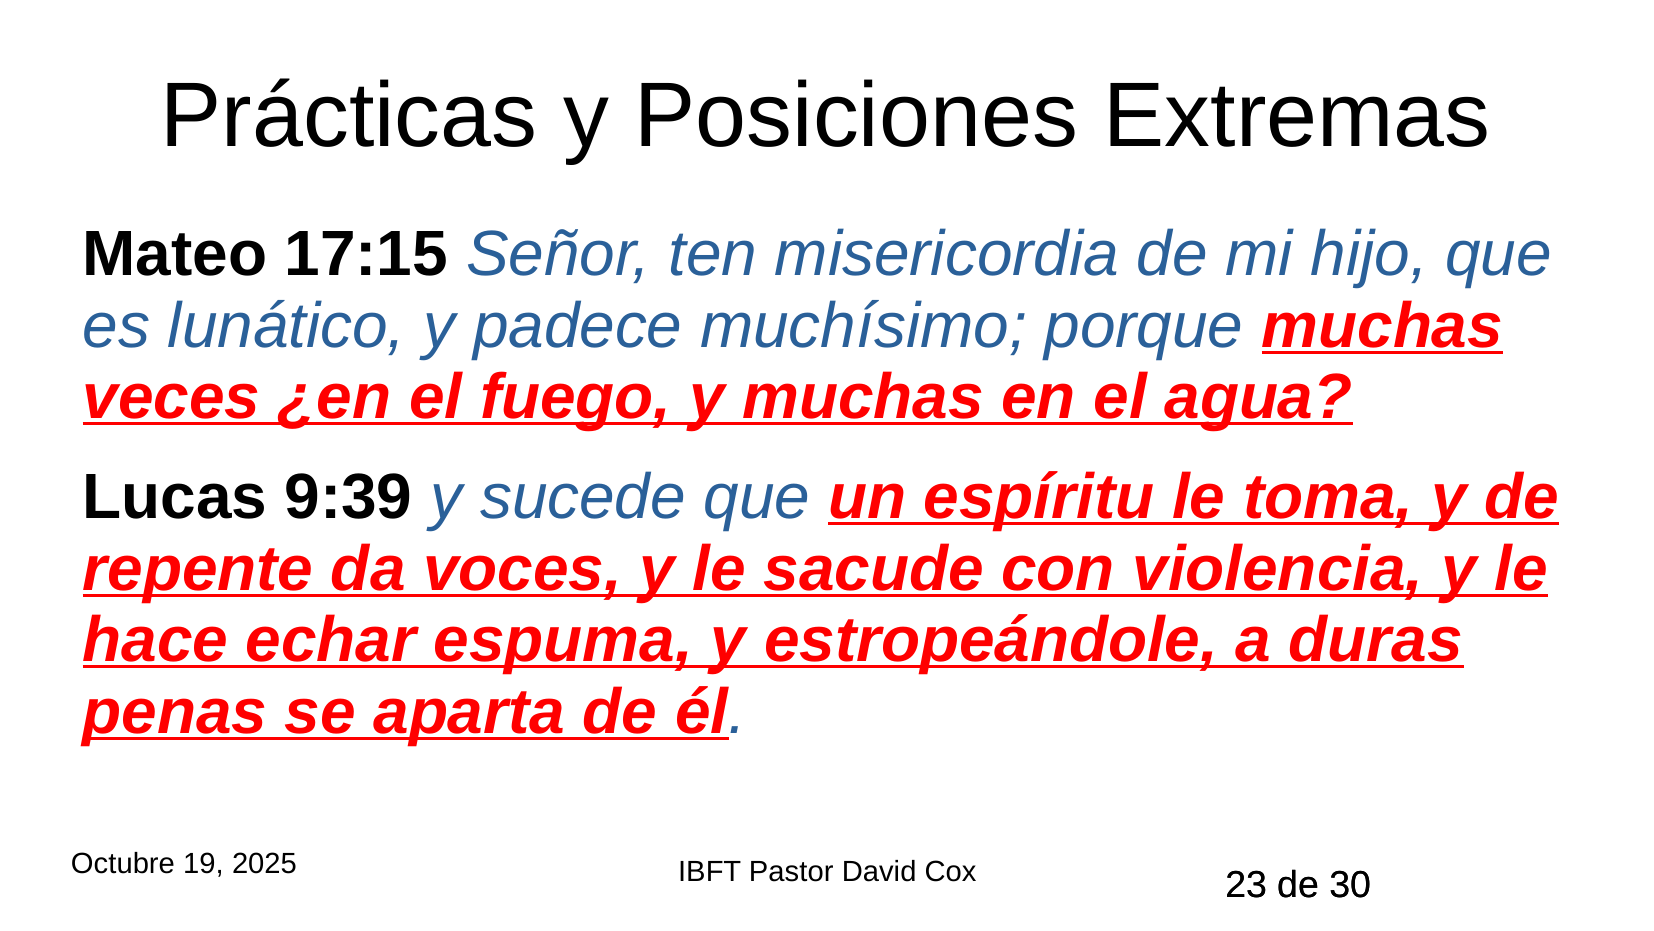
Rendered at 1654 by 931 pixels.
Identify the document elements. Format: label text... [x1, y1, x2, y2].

title Prácticas y Posiciones Extremas [82, 37, 1571, 193]
list Mateo 17:15 Señor, ten misericordia de mi hijo, que es lunático, y padece muchísimo; porque muchas veces ¿en el fuego, y muchas en el agua? Lucas 9:39 y sucede que un espíritu le toma, y de repente da voces, y le sacude con violencia, y le hace echar espuma, y estropeándole, a duras penas se aparta de él. [82, 217, 1571, 758]
text_box Octubre 19, 2025 [56, 806, 451, 922]
text_box IBFT Pastor David Cox [565, 847, 1090, 912]
text_box <number> de 30 [1210, 856, 1418, 931]
